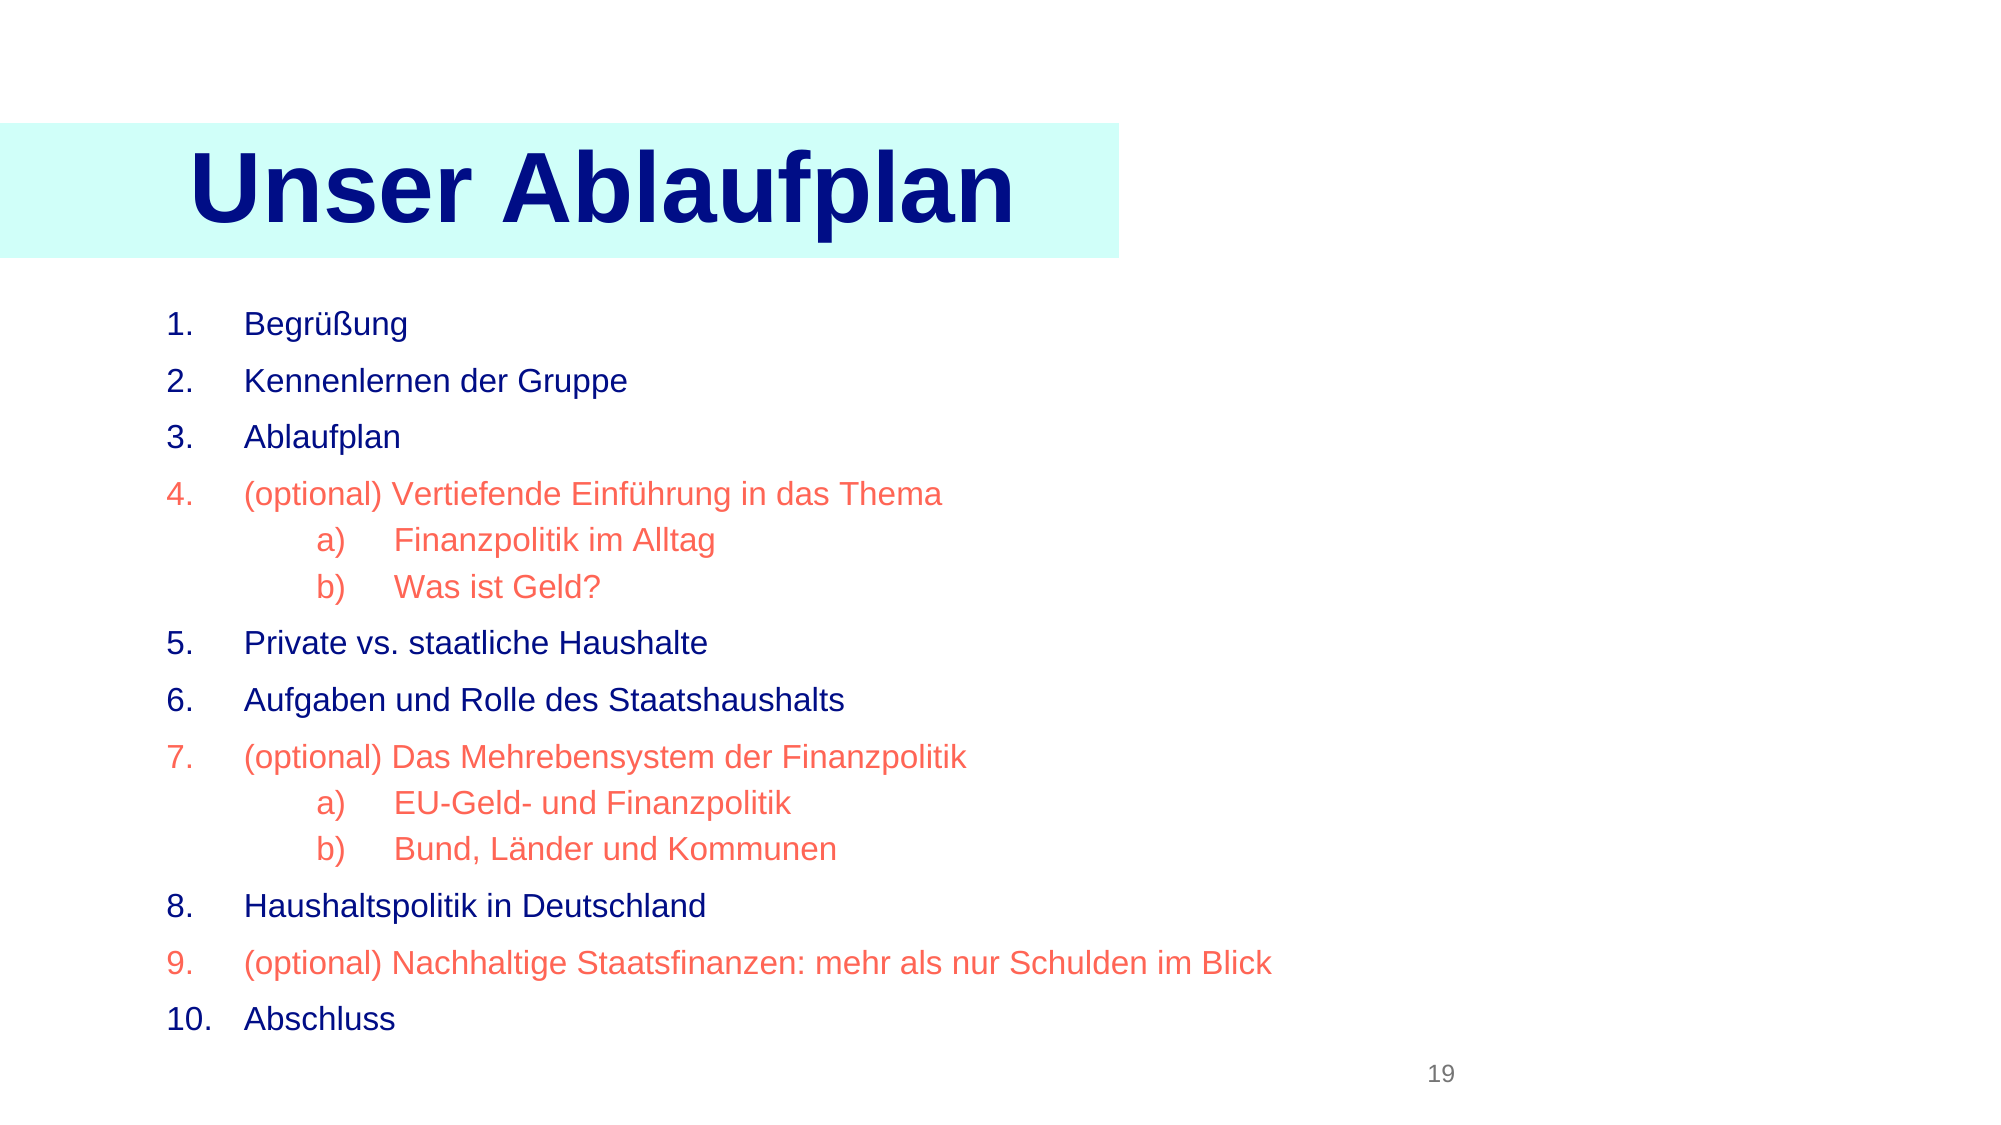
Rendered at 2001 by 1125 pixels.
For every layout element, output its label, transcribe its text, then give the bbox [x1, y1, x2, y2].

list Unser Ablaufplan [137, 129, 1093, 258]
list Begrüßung Kennenlernen der Gruppe Ablaufplan (optional) Vertiefende Einführung in das Thema Finanzpolitik im Alltag Was ist Geld? Private vs. staatliche Haushalte Aufgaben und Rolle des Staatshaushalts (optional) Das Mehrebensystem der Finanzpolitik EU-Geld- und Finanzpolitik Bund, Länder und Kommunen Haushaltspolitik in Deutschland (optional) Nachhaltige Staatsfinanzen: mehr als nur Schulden im Blick Abschluss [137, 299, 1863, 1065]
